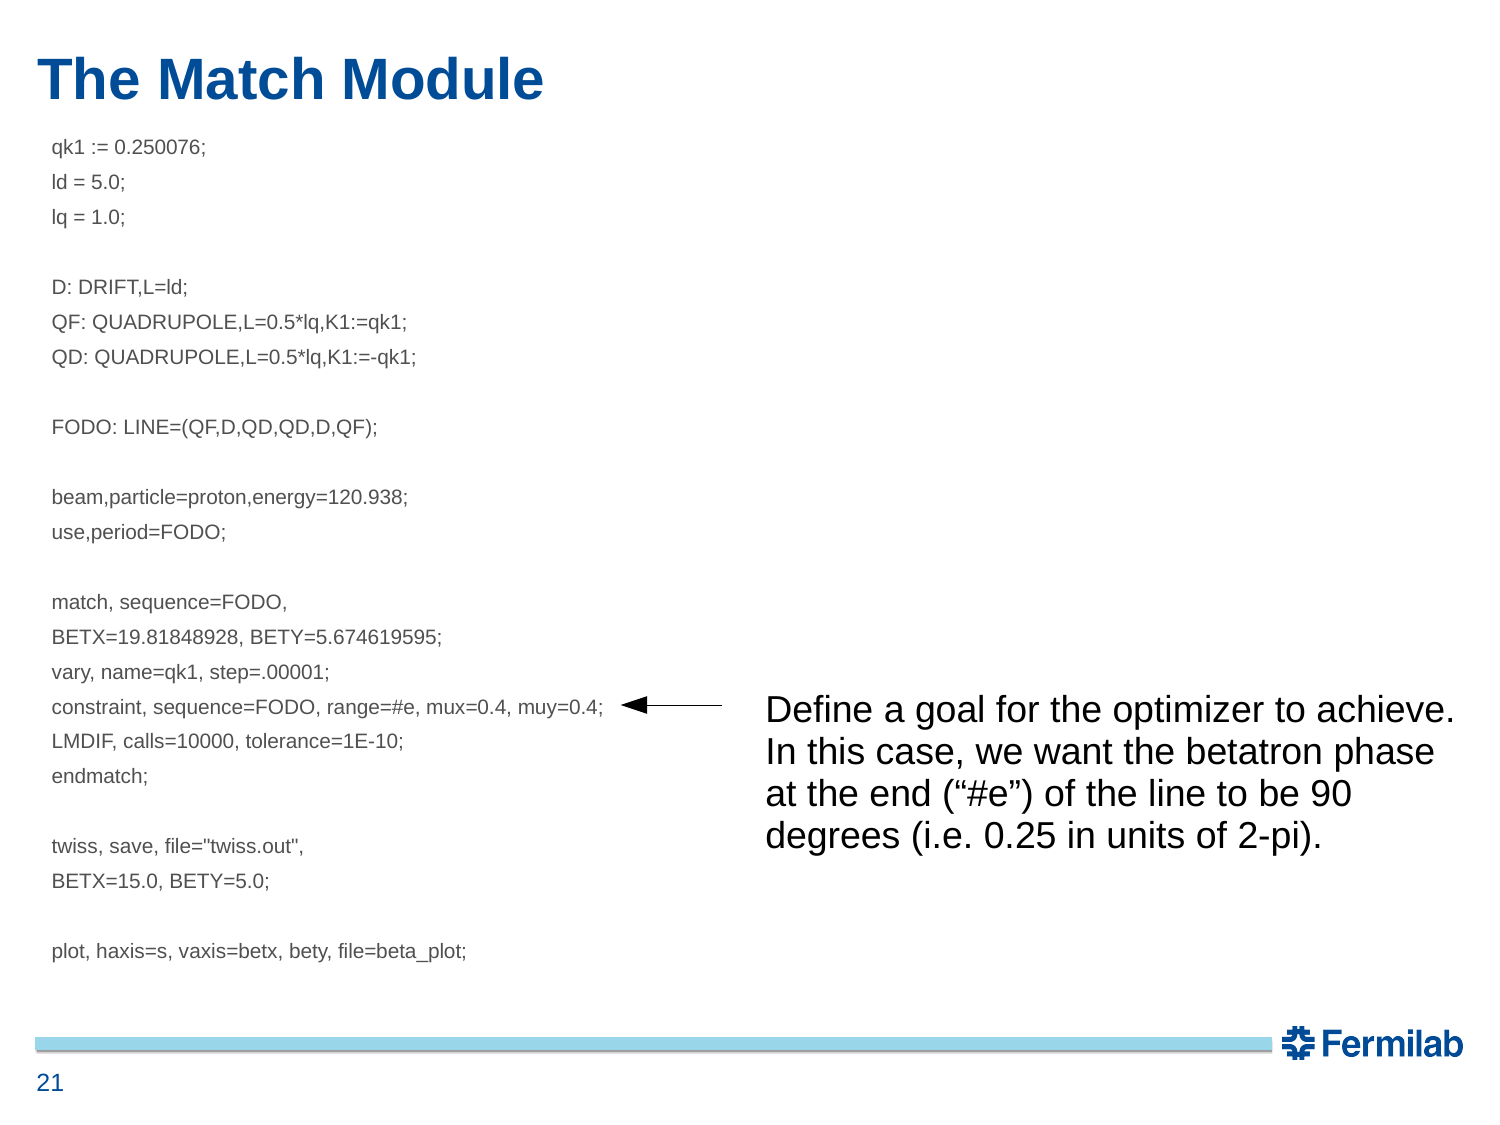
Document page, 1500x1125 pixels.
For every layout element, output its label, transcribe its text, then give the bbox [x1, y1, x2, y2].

picture [1282, 1026, 1463, 1060]
text_box Define a goal for the optimizer to achieve. In this case, we want the betatron phase at the end (“#e”) of the line to be 90 degrees (i.e. 0.25 in units of 2-pi). [750, 680, 1482, 864]
slide_number <number> [36, 1066, 105, 1106]
list qk1 := 0.250076; ld = 5.0; lq = 1.0; D: DRIFT,L=ld; QF: QUADRUPOLE,L=0.5*lq,K1:=qk1; QD: QUADRUPOLE,L=0.5*lq,K1:=-qk1; FODO: LINE=(QF,D,QD,QD,D,QF); beam,particle=proton,energy=120.938; use,period=FODO; match, sequence=FODO, BETX=19.81848928, BETY=5.674619595; vary, name=qk1, step=.00001; constraint, sequence=FODO, range=#e, mux=0.4, muy=0.4; LMDIF, calls=10000, tolerance=1E-10; endmatch; twiss, save, file="twiss.out", BETX=15.0, BETY=5.0; plot, haxis=s, vaxis=betx, bety, file=beta_plot; [51, 133, 610, 873]
title The Match Module [37, 41, 1463, 112]
